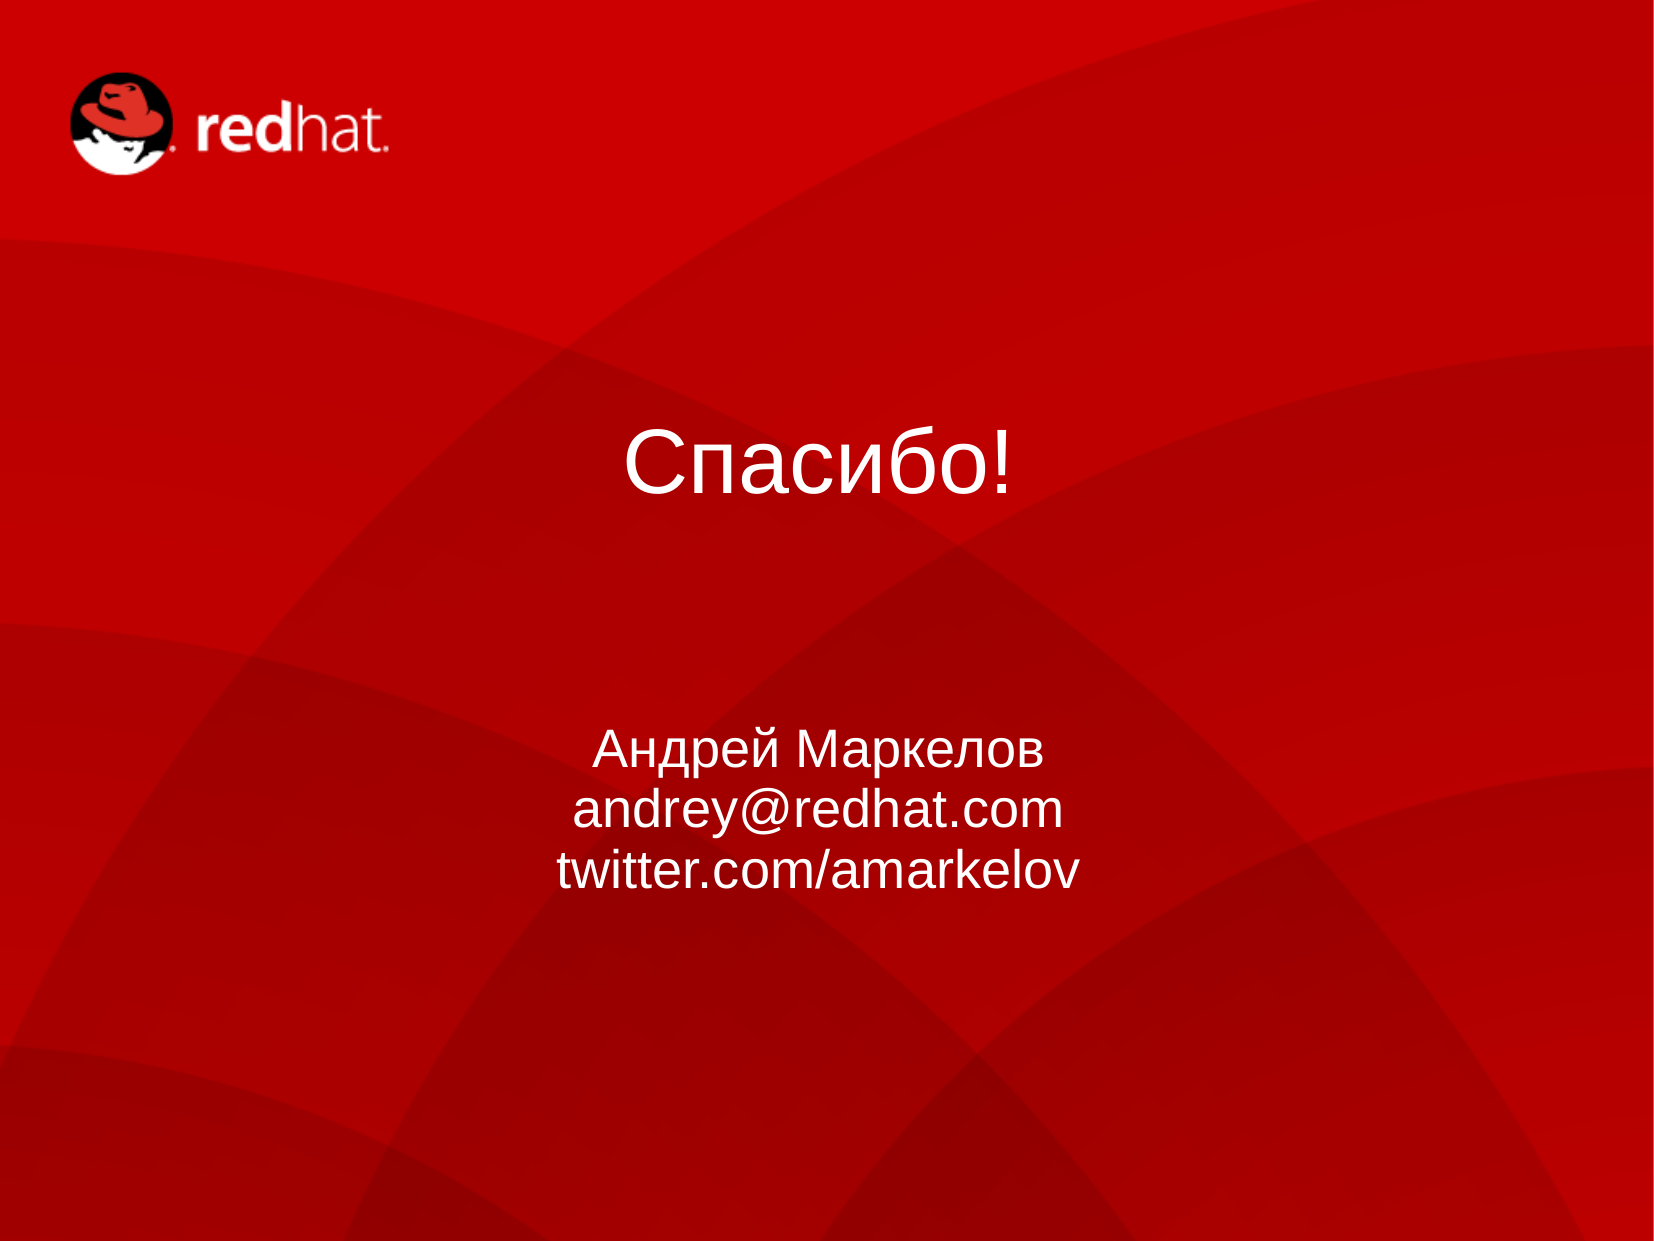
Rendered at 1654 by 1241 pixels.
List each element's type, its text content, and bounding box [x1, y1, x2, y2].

picture [0, 0, 1654, 1241]
title Спасибо! Андрей Маркелов andrey@redhat.com twitter.com/amarkelov [75, 410, 1564, 901]
